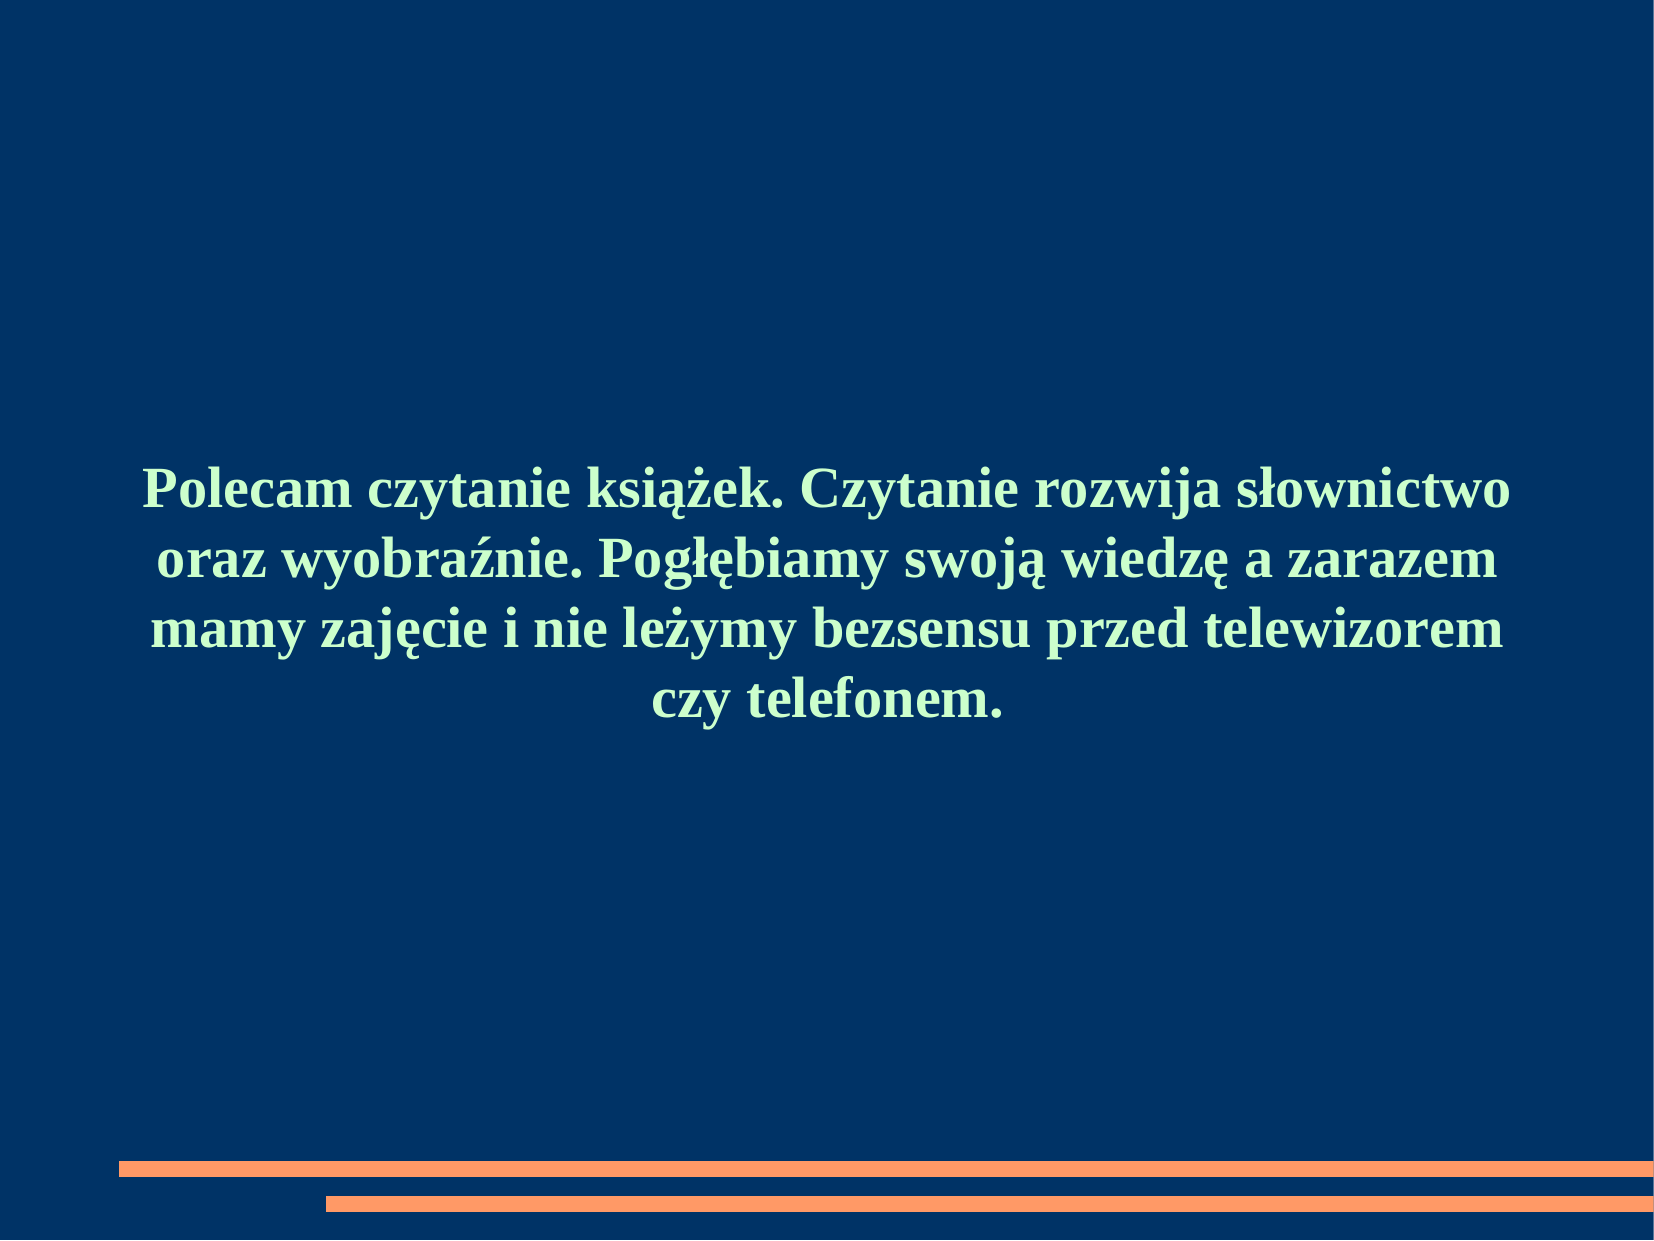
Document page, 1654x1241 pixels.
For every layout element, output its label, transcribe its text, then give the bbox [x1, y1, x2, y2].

subtitle Polecam czytanie książek. Czytanie rozwija słownictwo oraz wyobraźnie. Pogłębiamy swoją wiedzę a zarazem mamy zajęcie i nie leżymy bezsensu przed telewizorem czy telefonem. [121, 46, 1534, 1132]
